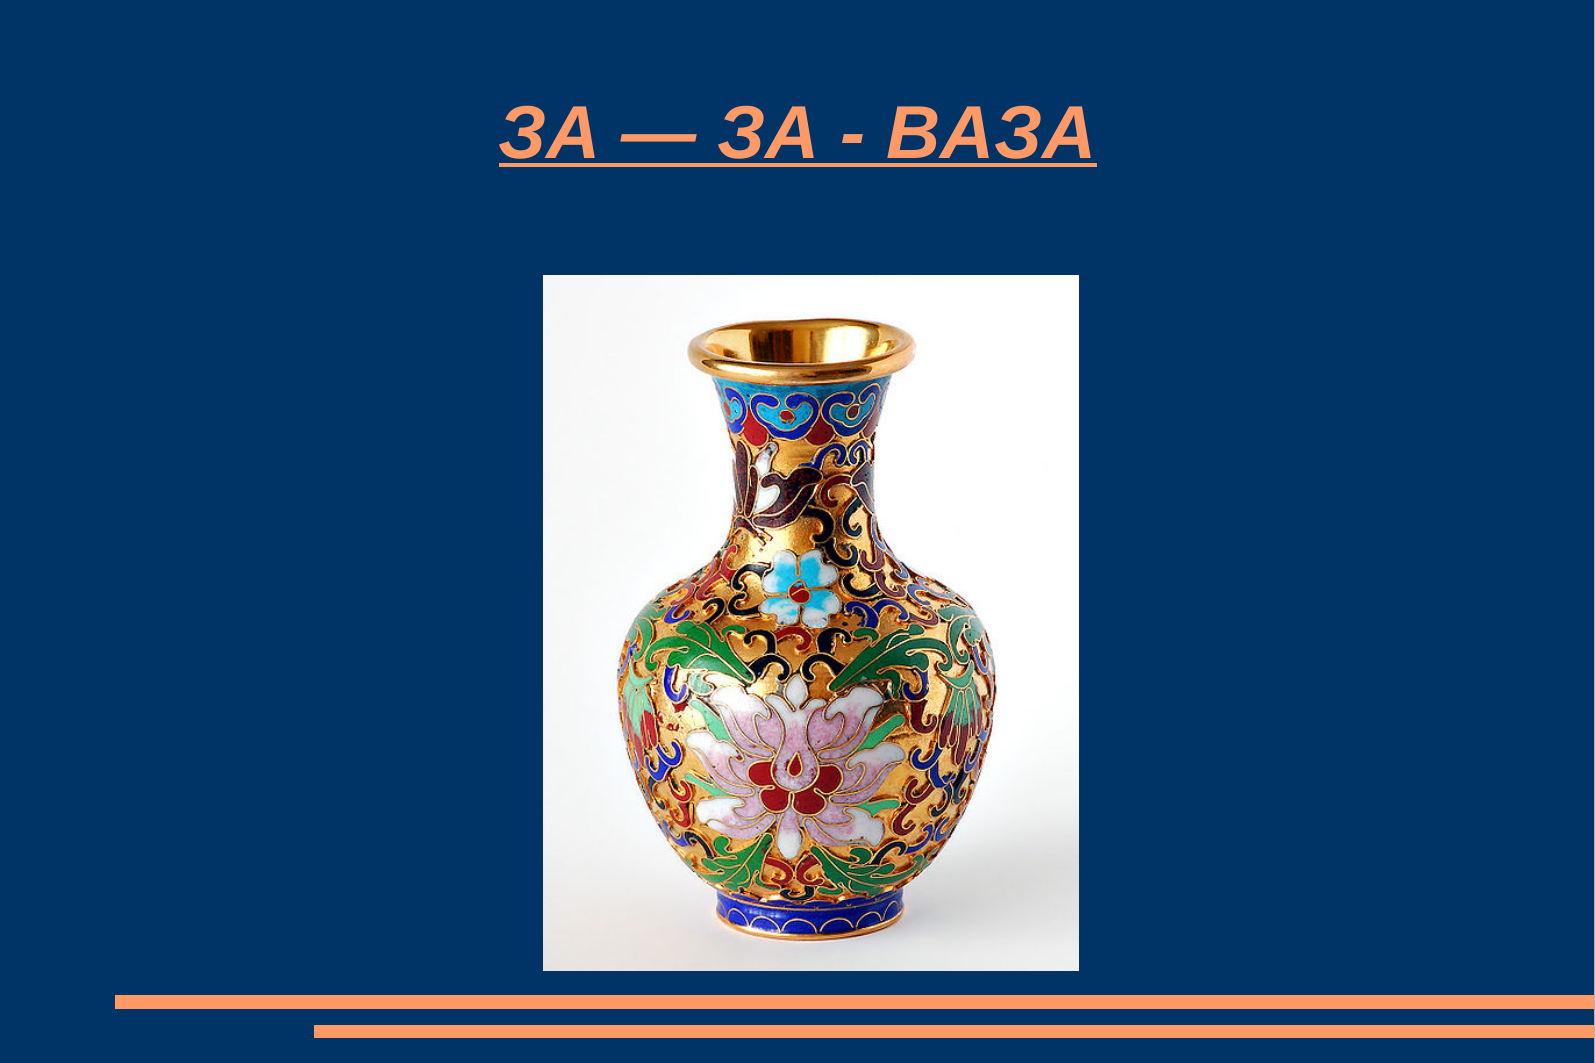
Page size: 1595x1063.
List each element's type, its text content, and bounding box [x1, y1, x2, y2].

title ЗА — ЗА - ВАЗА [117, 39, 1479, 218]
picture [543, 276, 1079, 971]
